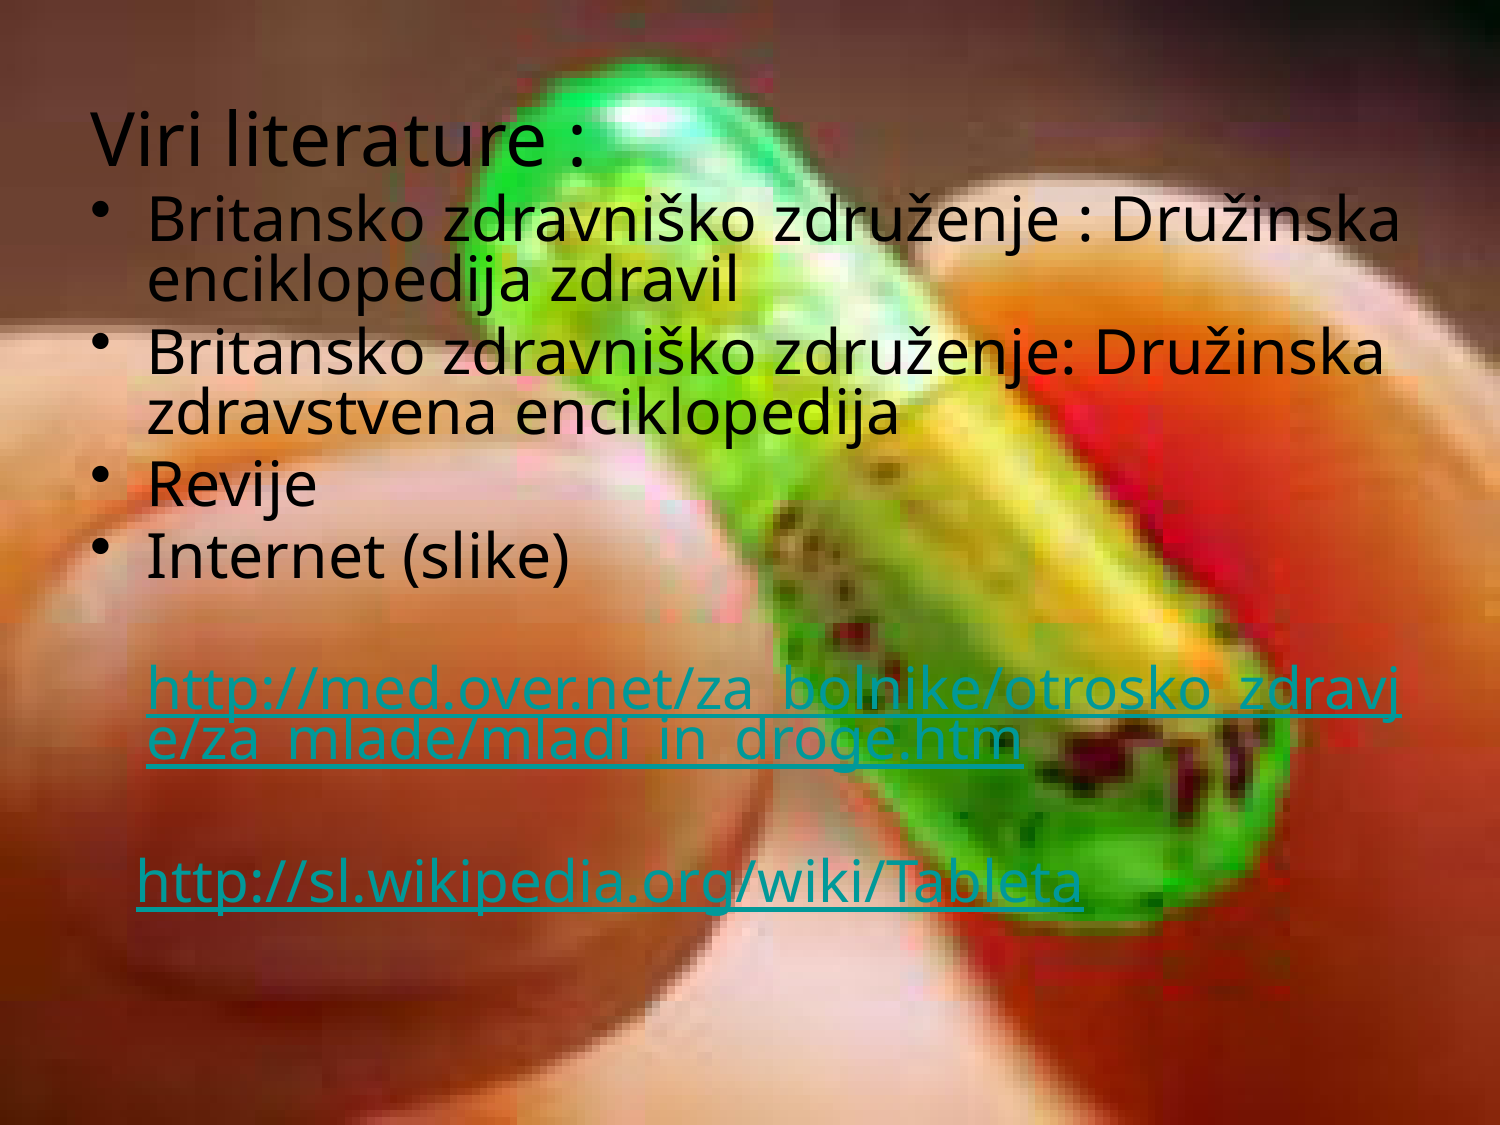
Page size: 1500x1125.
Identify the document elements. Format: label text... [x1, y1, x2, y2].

picture [0, 0, 1500, 1125]
list Viri literature : Britansko zdravniško združenje : Družinska enciklopedija zdravil Britansko zdravniško združenje: Družinska zdravstvena enciklopedija Revije Internet (slike) http://med.over.net/za_bolnike/otrosko_zdravje/za_mlade/mladi_in_droge.htm http://sl.wikipedia.org/wiki/Tableta [75, 101, 1425, 1005]
